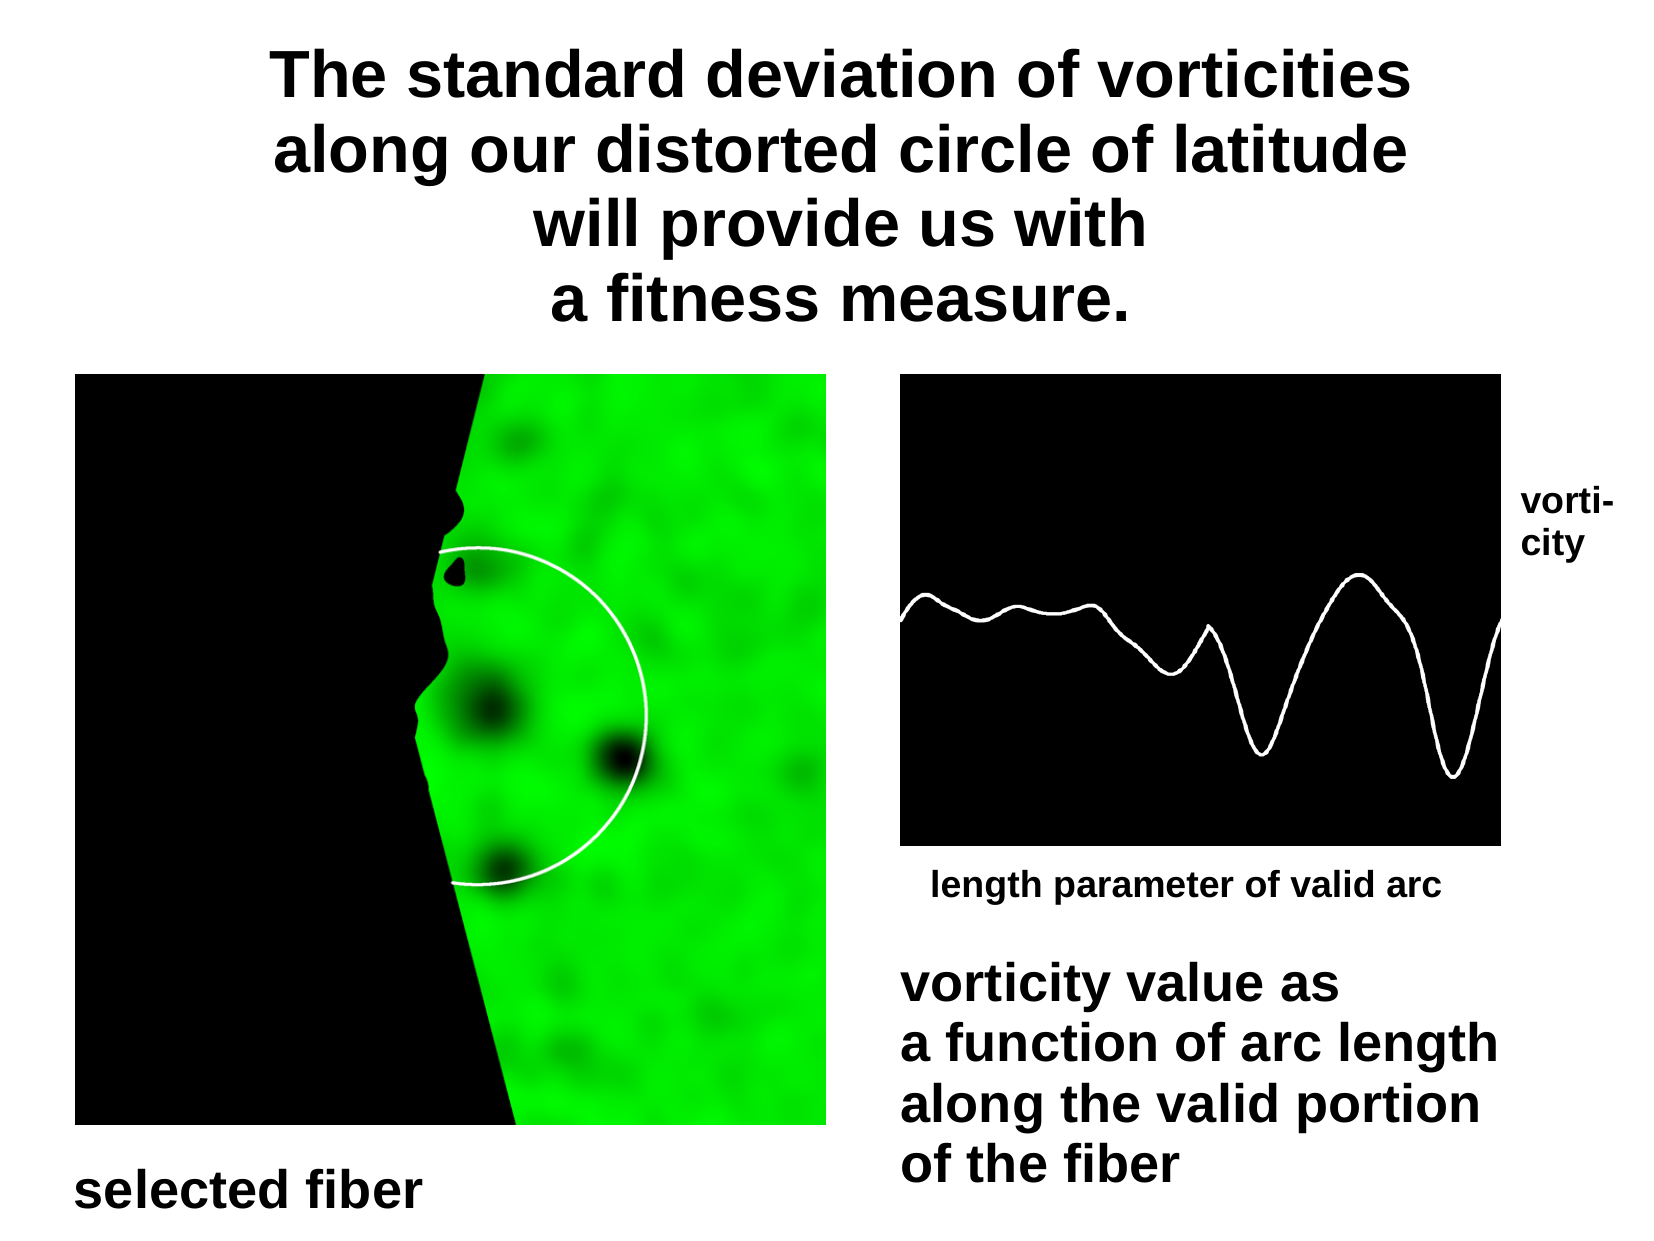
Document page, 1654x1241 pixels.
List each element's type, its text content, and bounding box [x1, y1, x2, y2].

picture [75, 374, 826, 1126]
picture [900, 374, 1501, 847]
text_box vorti-city [1505, 472, 1654, 617]
text_box selected fiber [59, 1151, 827, 1229]
text_box length parameter of valid arc [915, 856, 1506, 916]
text_box The standard deviation of vorticities along our distorted circle of latitude will provide us with a fitness measure. [59, 29, 1625, 344]
text_box vorticity value as a function of arc length along the valid portion of the fiber [885, 944, 1595, 1208]
